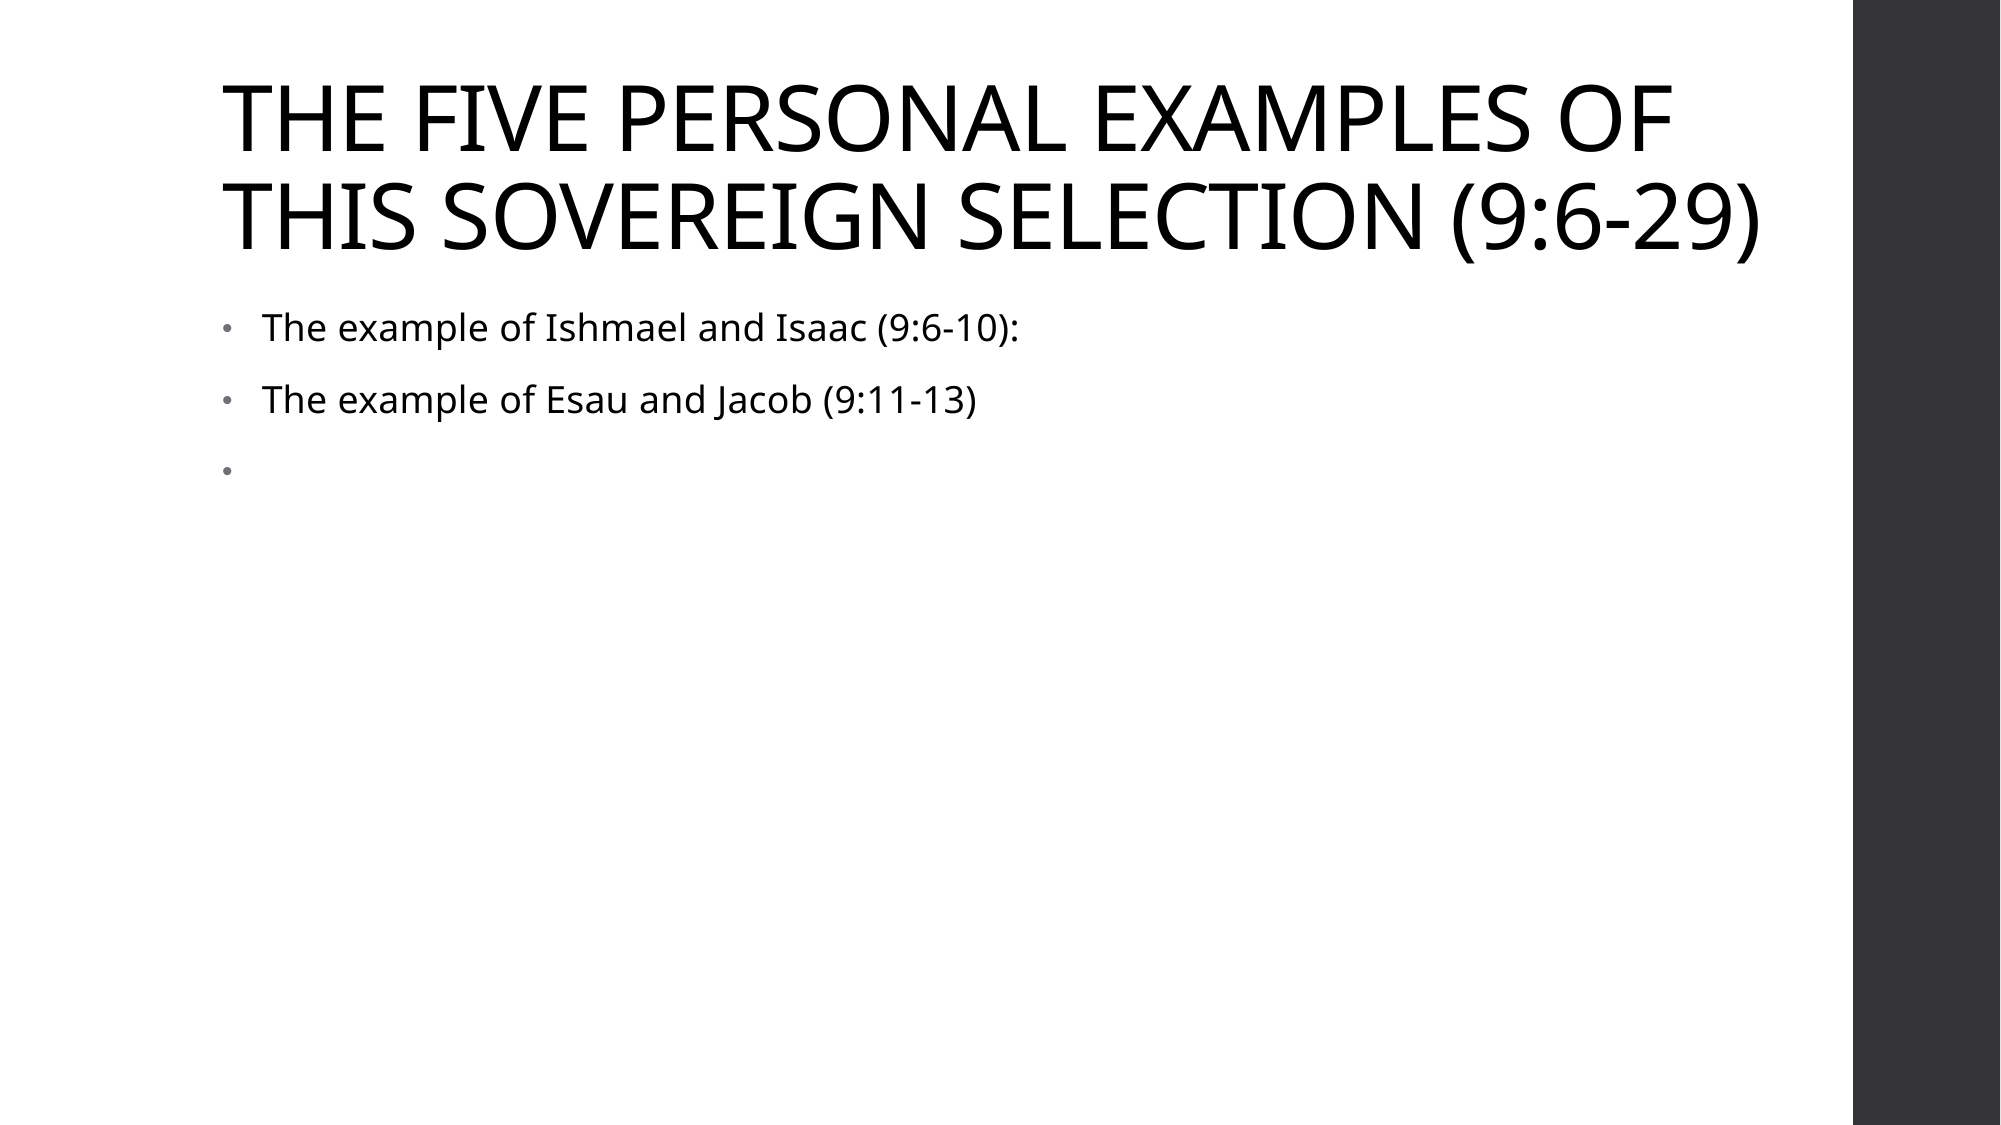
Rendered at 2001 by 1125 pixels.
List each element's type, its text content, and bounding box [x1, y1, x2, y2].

list The example of Ishmael and Isaac (9:6-10): The example of Esau and Jacob (9:11-13) [206, 299, 1617, 1014]
title THE FIVE PERSONAL EXAMPLES OF THIS SOVEREIGN SELECTION (9:6-29) [206, 60, 1797, 278]
